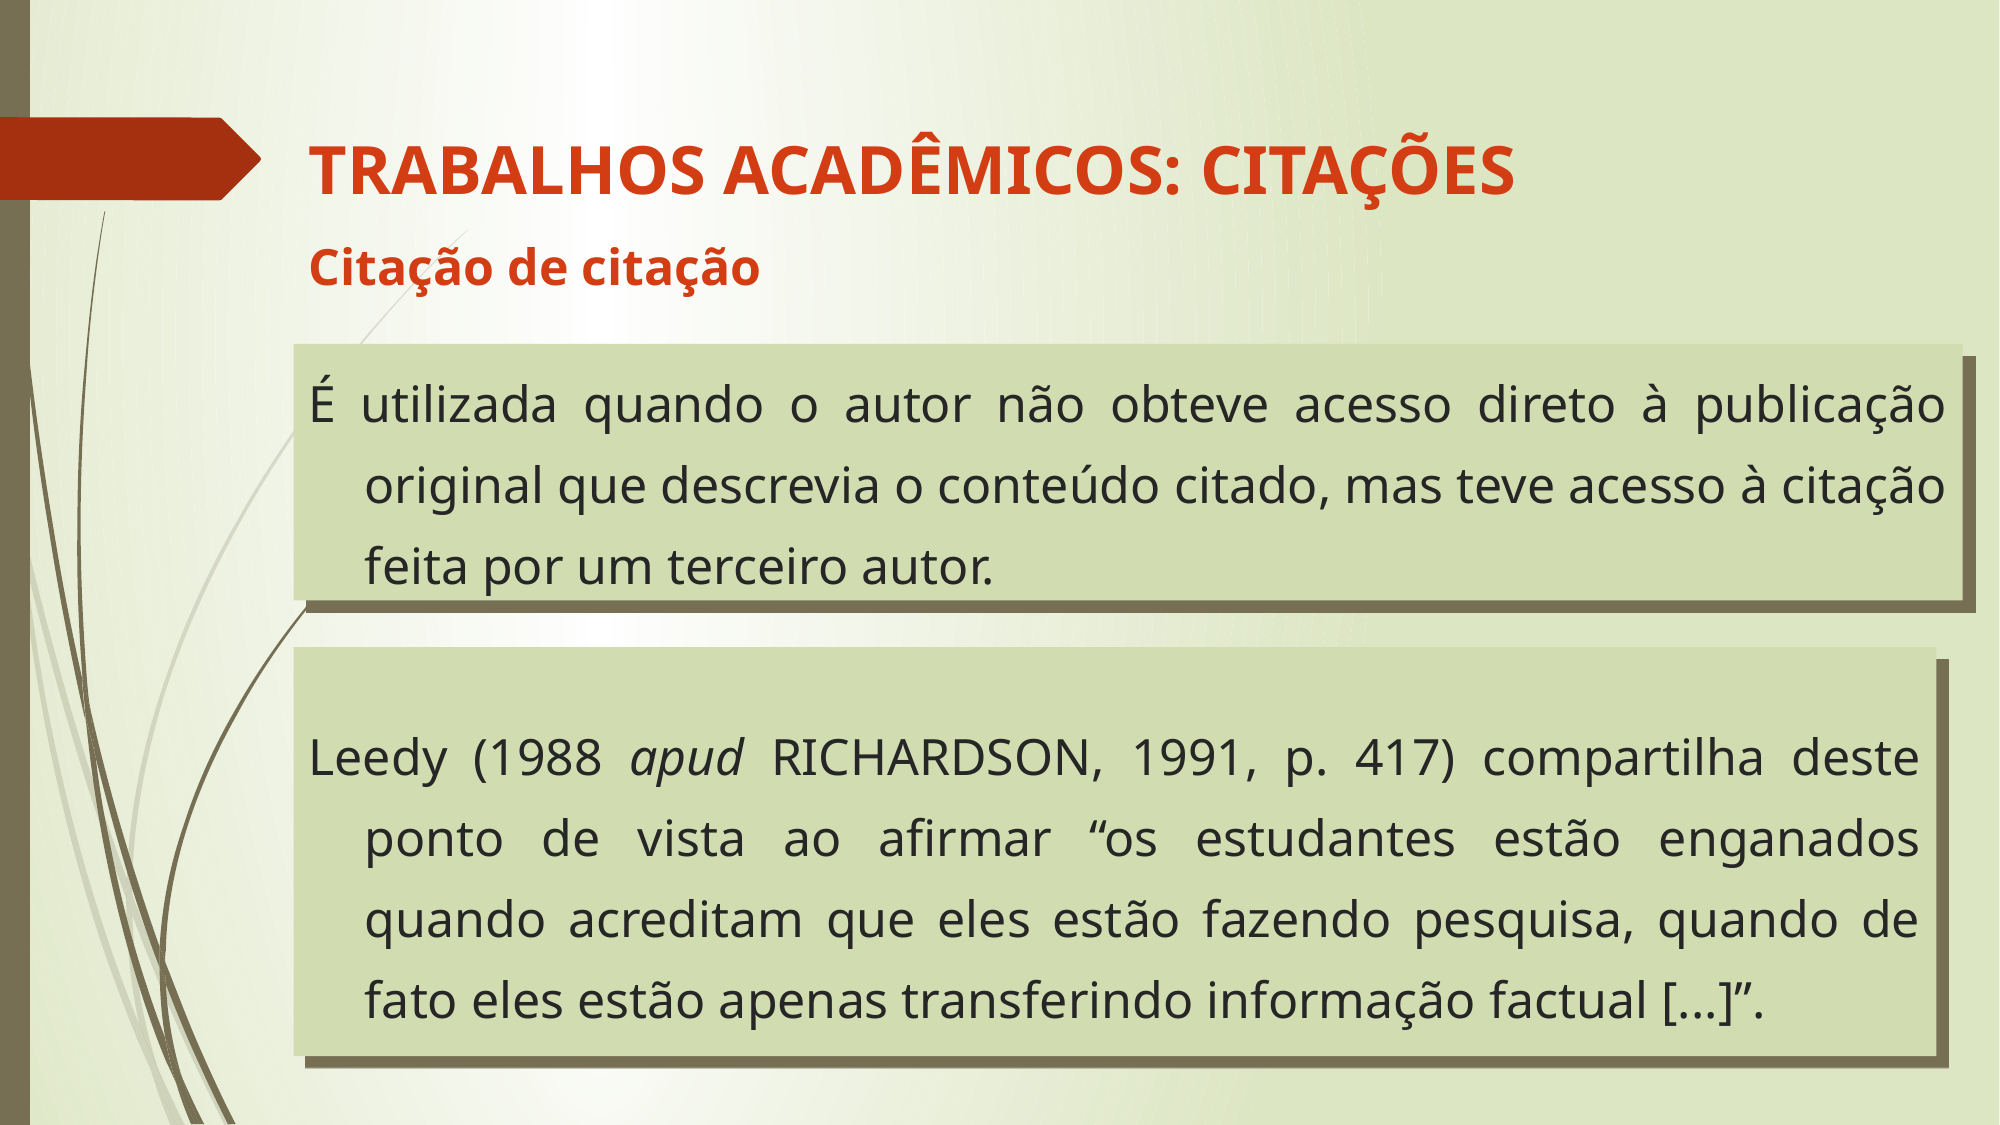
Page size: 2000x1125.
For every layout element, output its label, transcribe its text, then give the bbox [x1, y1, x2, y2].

text_box Leedy (1988 apud RICHARDSON, 1991, p. 417) compartilha deste ponto de vista ao afirmar “os estudantes estão enganados quando acreditam que eles estão fazendo pesquisa, quando de fato eles estão apenas transferindo informação factual [...]”. [293, 647, 1937, 1057]
text_box TRABALHOS ACADÊMICOS: CITAÇÕES [293, 120, 1937, 233]
text_box Citação de citação [293, 228, 1872, 330]
list É utilizada quando o autor não obteve acesso direto à publicação original que descrevia o conteúdo citado, mas teve acesso à citação feita por um terceiro autor. [293, 343, 1963, 601]
